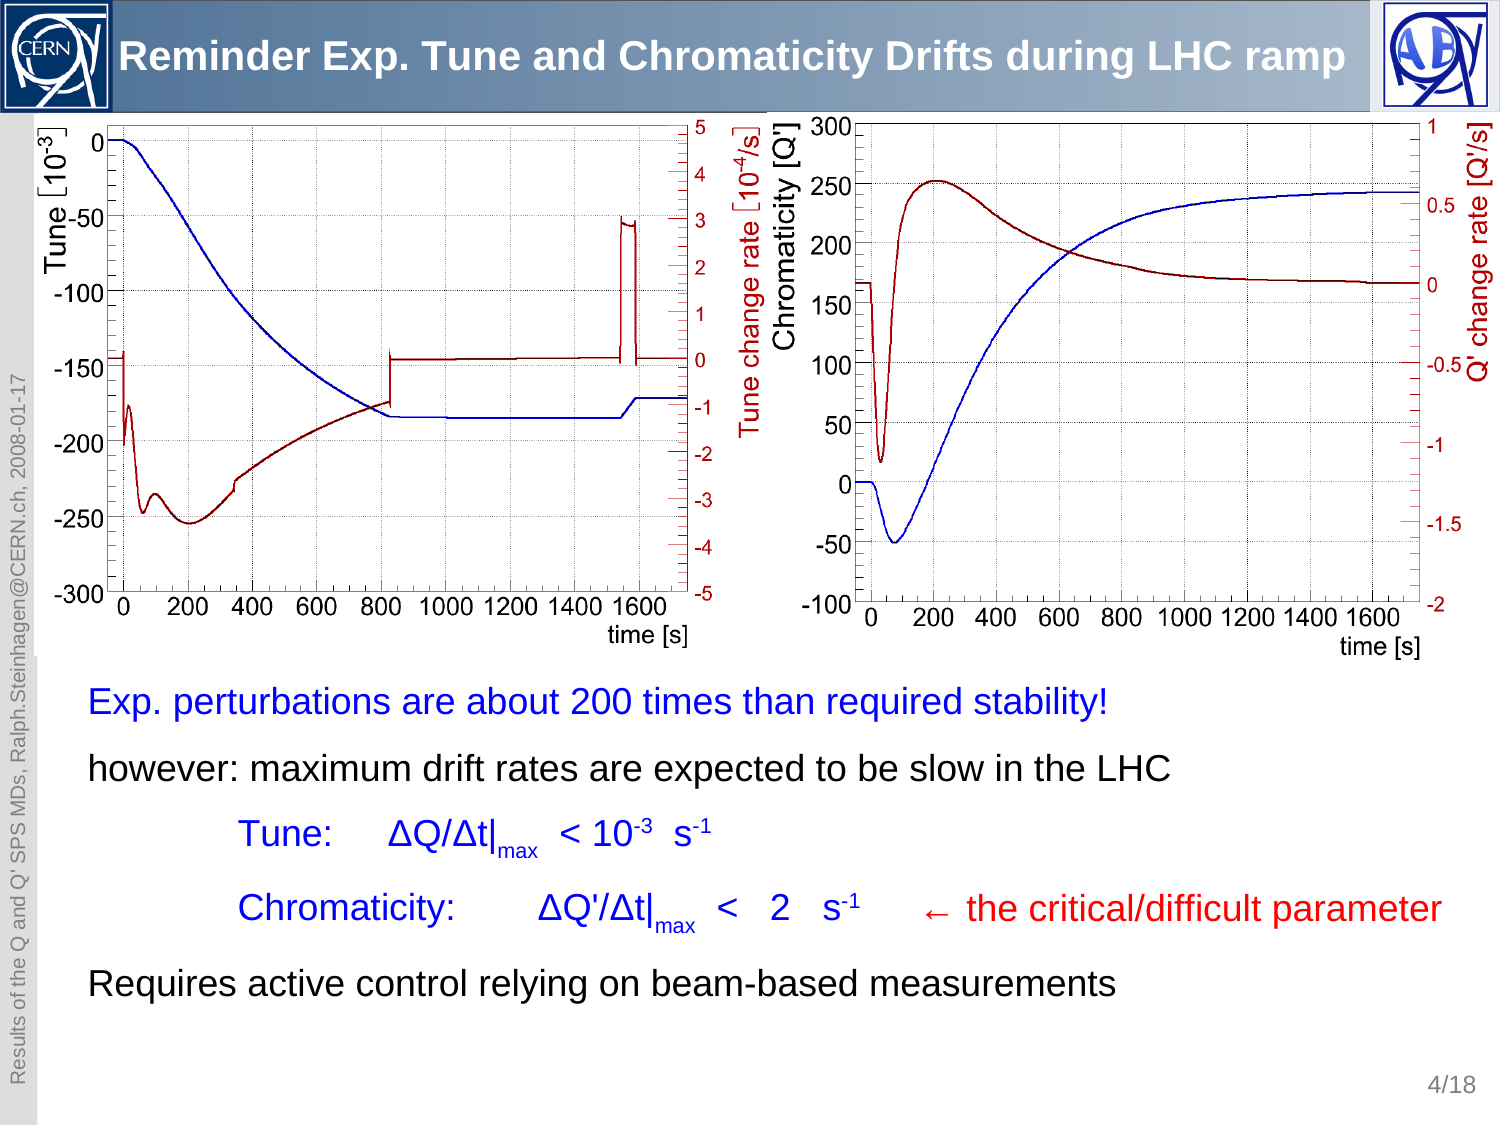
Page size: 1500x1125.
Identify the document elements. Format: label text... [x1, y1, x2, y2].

title Reminder Exp. Tune and Chromaticity Drifts during LHC ramp [118, 0, 1359, 113]
picture [0, 0, 113, 113]
text_box ← the critical/difficult parameter [903, 879, 1458, 937]
list Exp. perturbations are about 200 times than required stability! however: maximum drift rates are expected to be slow in the LHC Tune: ΔQ/Δt|max < 10-3 s-1 Chromaticity: ΔQ'/Δt|max < 2 s-1 Requires active control relying on beam-based measurements [87, 679, 1438, 1030]
picture [34, 112, 1500, 668]
picture [1382, 1, 1489, 108]
